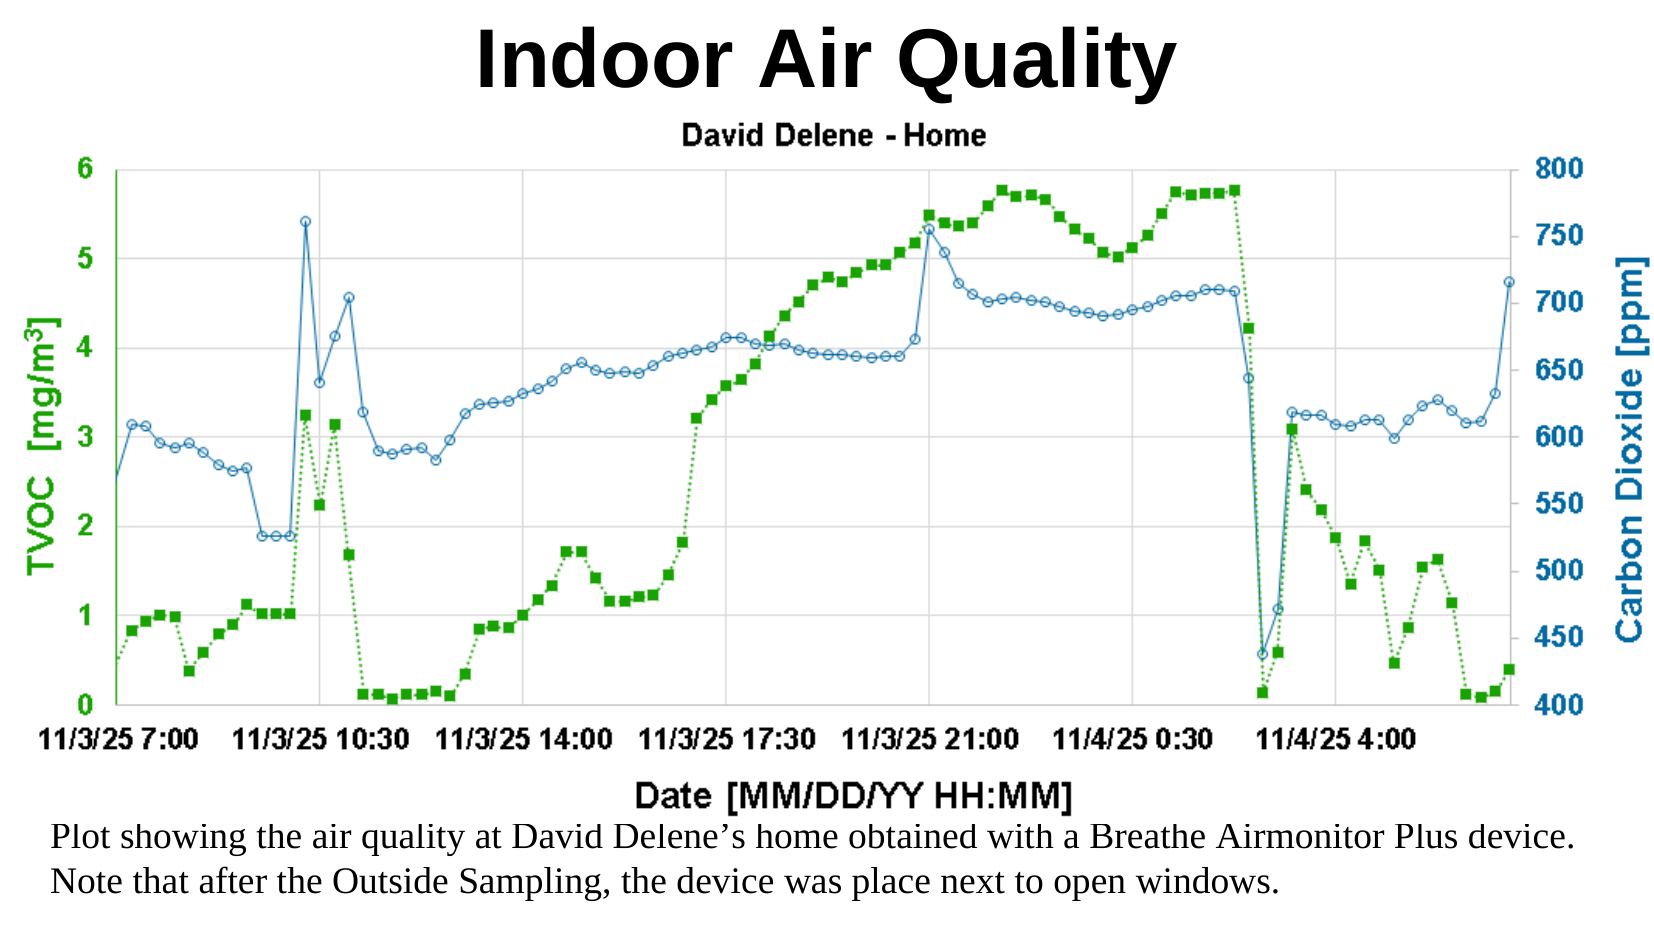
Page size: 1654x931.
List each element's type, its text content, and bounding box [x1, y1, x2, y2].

text_box Plot showing the air quality at David Delene’s home obtained with a Breathe Airmonitor Plus device. Note that after the Outside Sampling, the device was place next to open windows. [35, 825, 1611, 916]
text_box Indoor Air Quality [4, 0, 1651, 106]
picture [1, 106, 1654, 825]
